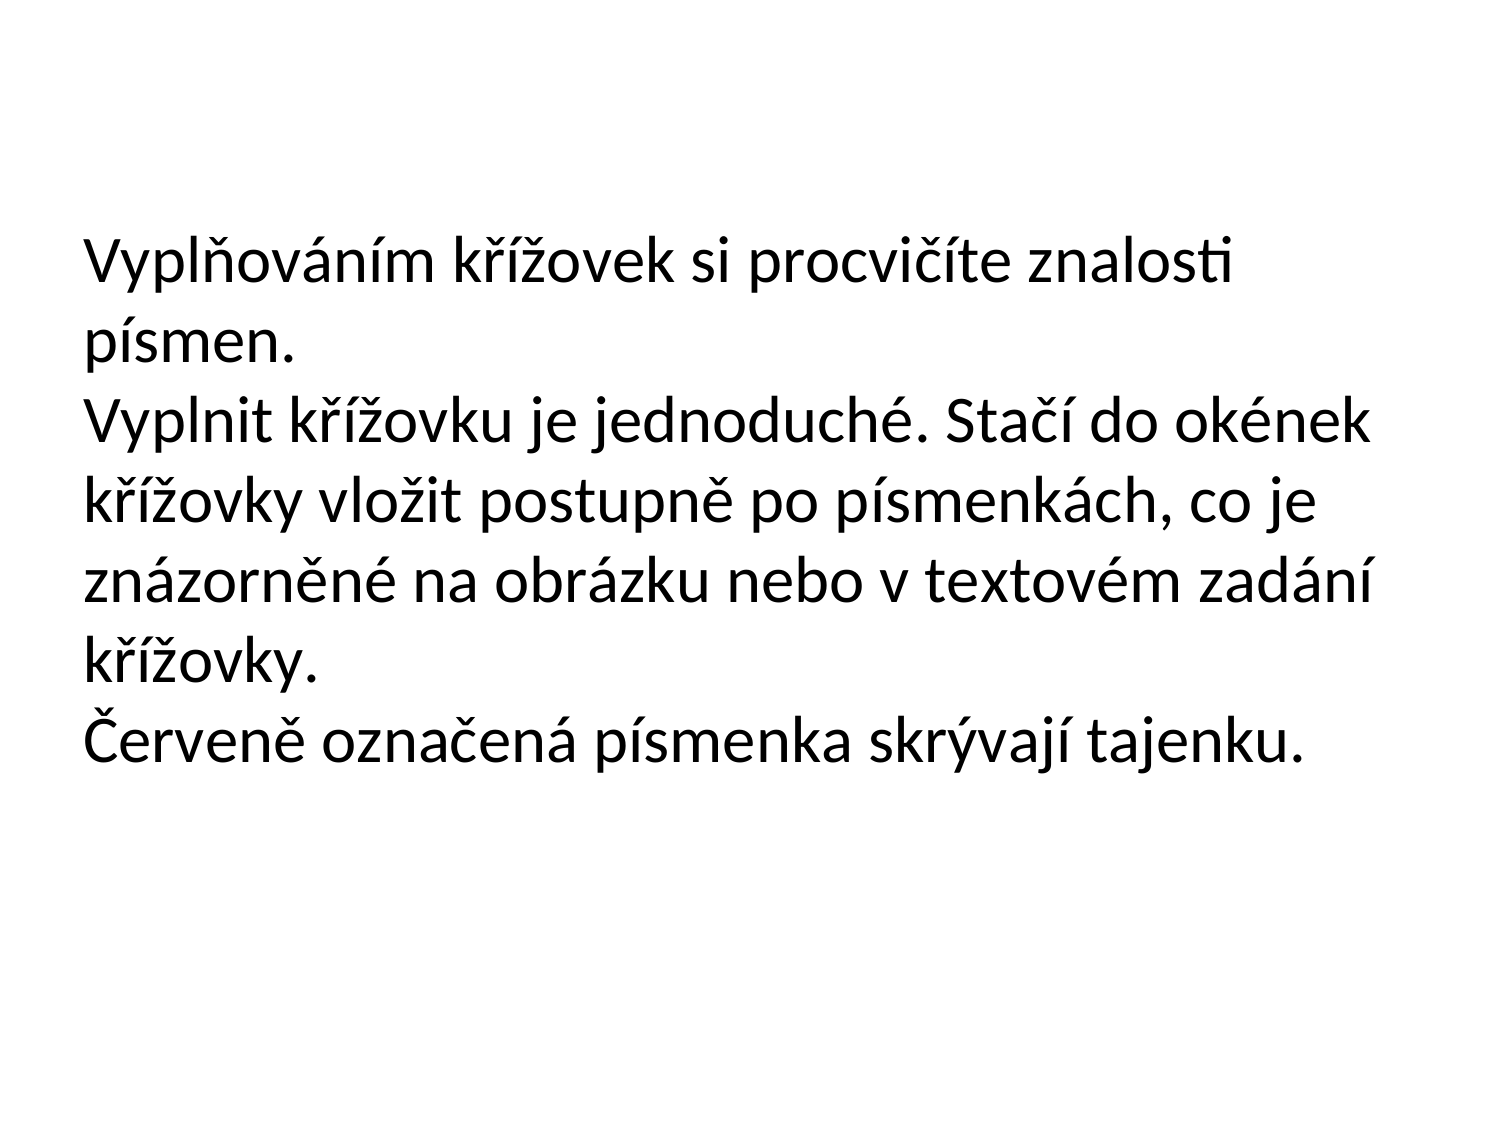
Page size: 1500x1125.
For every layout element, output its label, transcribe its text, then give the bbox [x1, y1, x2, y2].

text_box Vyplňováním křížovek si procvičíte znalosti písmen. Vyplnit křížovku je jednoduché. Stačí do okének křížovky vložit postupně po písmenkách, co je znázorněné na obrázku nebo v textovém zadání křížovky. Červeně označená písmenka skrývají tajenku. [68, 207, 1405, 784]
